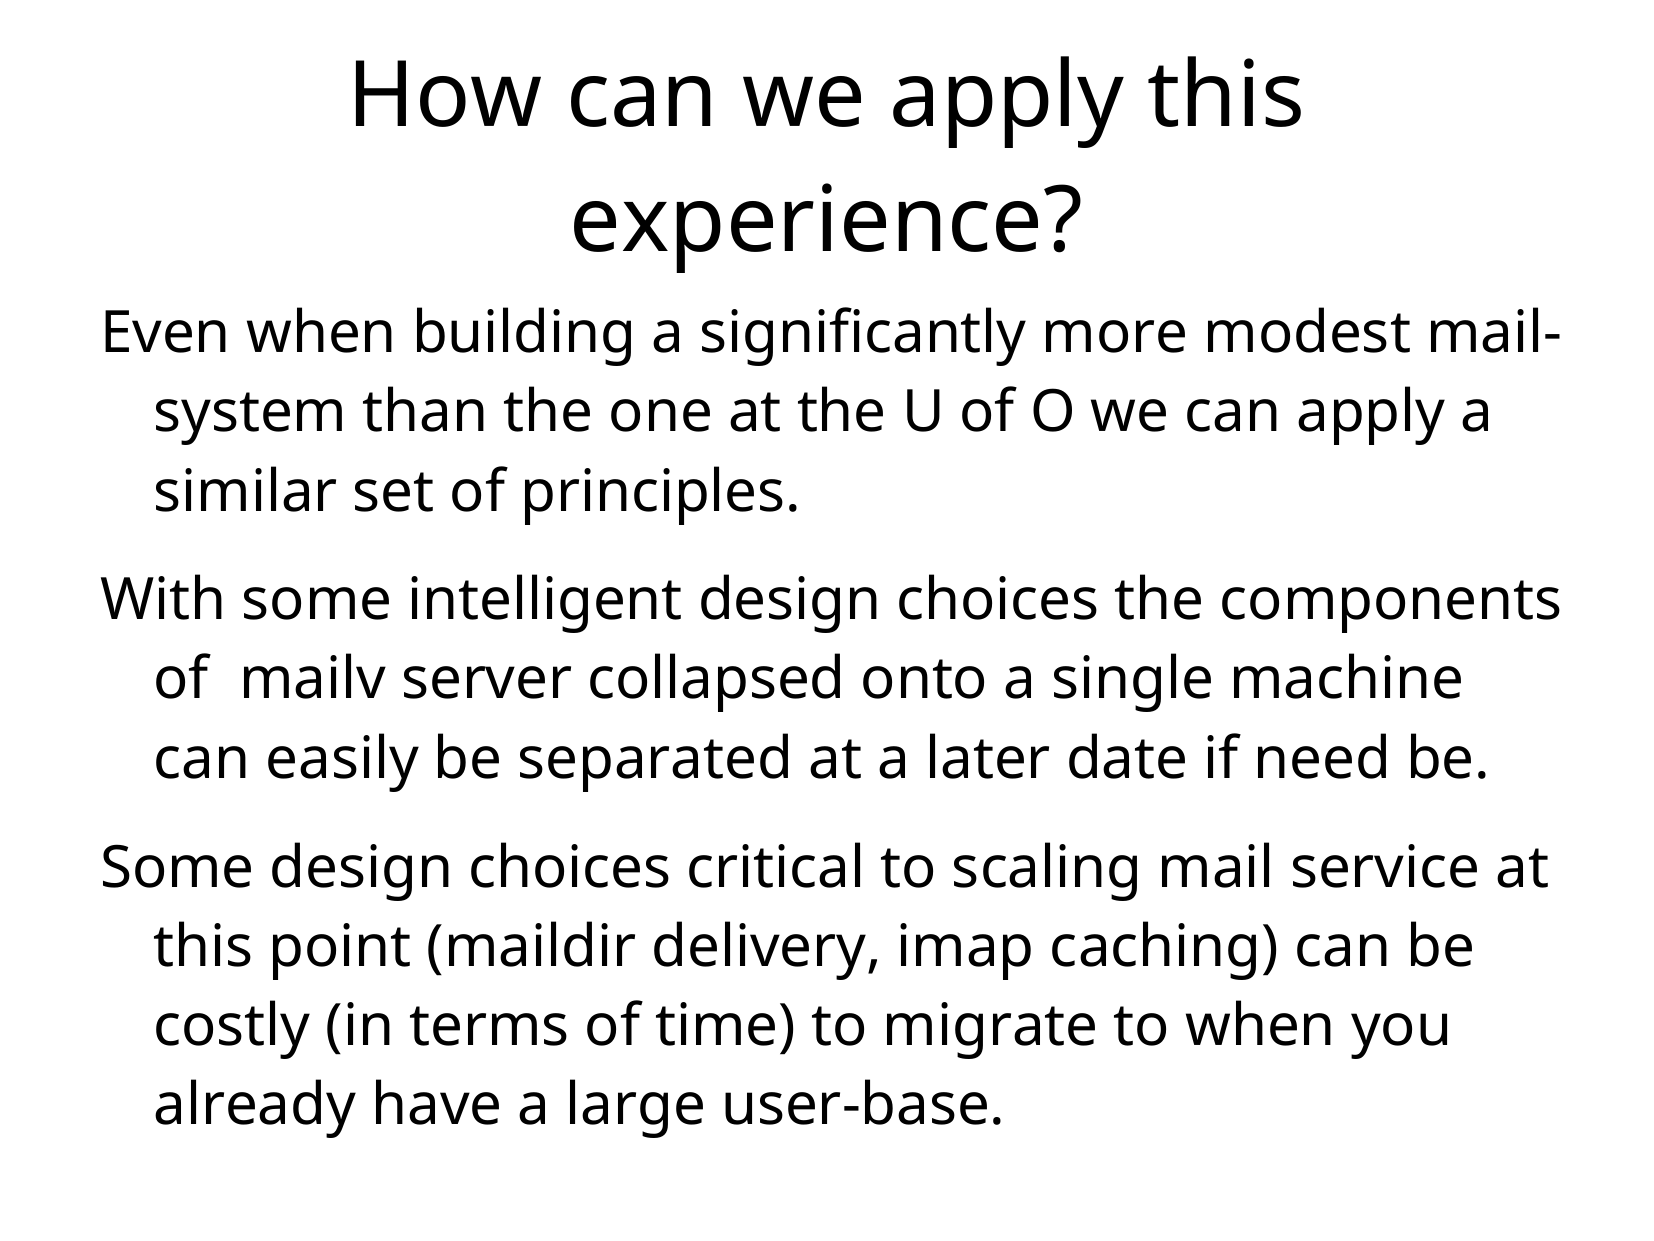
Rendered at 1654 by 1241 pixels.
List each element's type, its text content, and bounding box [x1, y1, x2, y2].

list Even when building a significantly more modest mail-system than the one at the U of O we can apply a similar set of principles. With some intelligent design choices the components of mailv server collapsed onto a single machine can easily be separated at a later date if need be. Some design choices critical to scaling mail service at this point (maildir delivery, imap caching) can be costly (in terms of time) to migrate to when you already have a large user-base. [82, 290, 1571, 1109]
title How can we apply this experience? [82, 49, 1571, 257]
